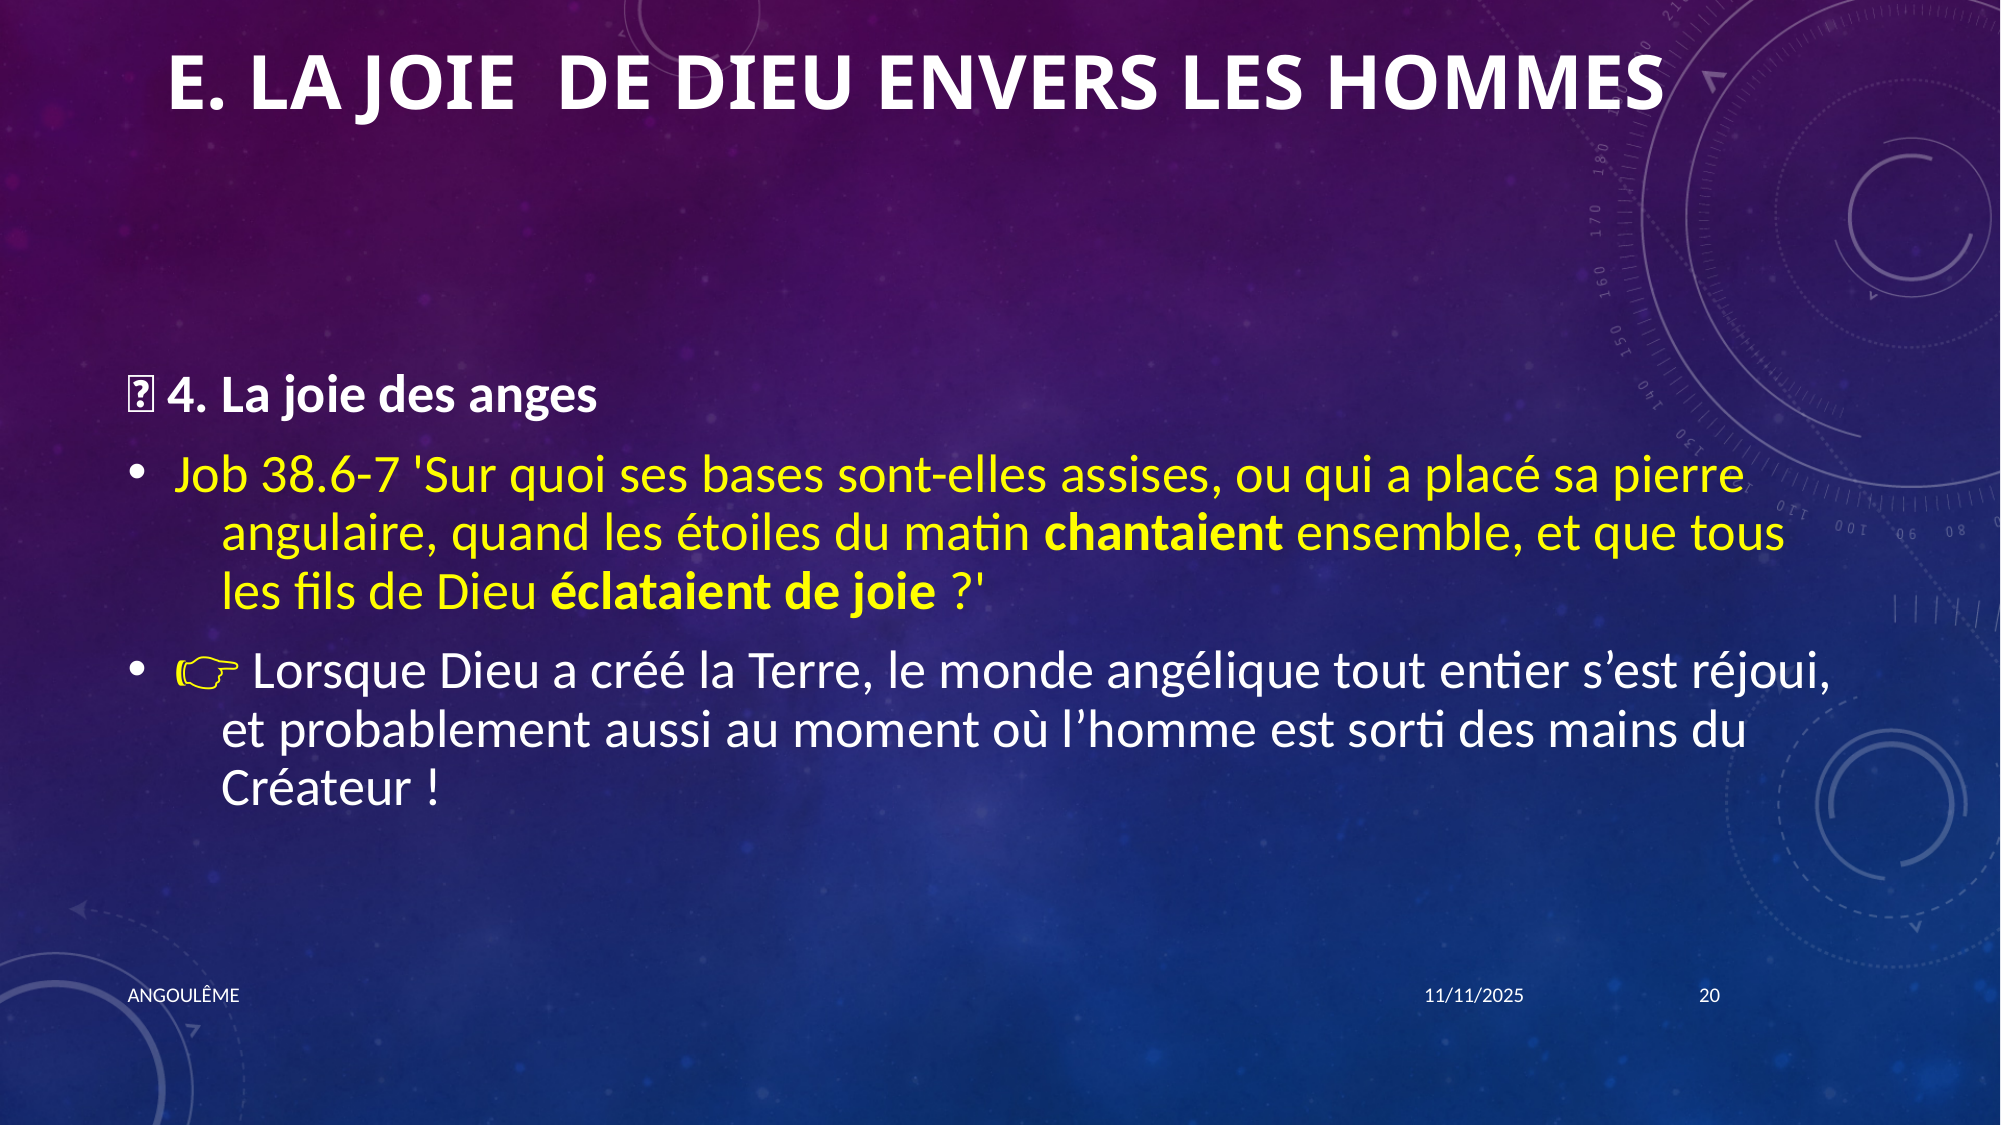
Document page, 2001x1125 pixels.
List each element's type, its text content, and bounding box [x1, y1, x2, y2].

title E. La joie de Dieu envers les hommes [0, 0, 1792, 159]
text_box [1684, 963, 1775, 1026]
text_box ANGOULÊME [112, 963, 1397, 1026]
list ✨ 4. La joie des anges Job 38.6-7 'Sur quoi ses bases sont-elles assises, ou qui a placé sa pierre angulaire, quand les étoiles du matin chantaient ensemble, et que tous les fils de Dieu éclataient de joie ?' 👉 Lorsque Dieu a créé la Terre, le monde angélique tout entier s’est réjoui, et probablement aussi au moment où l’homme est sorti des mains du Créateur ! [112, 158, 1871, 1025]
text_box 11/11/2025 [1409, 963, 1672, 1026]
